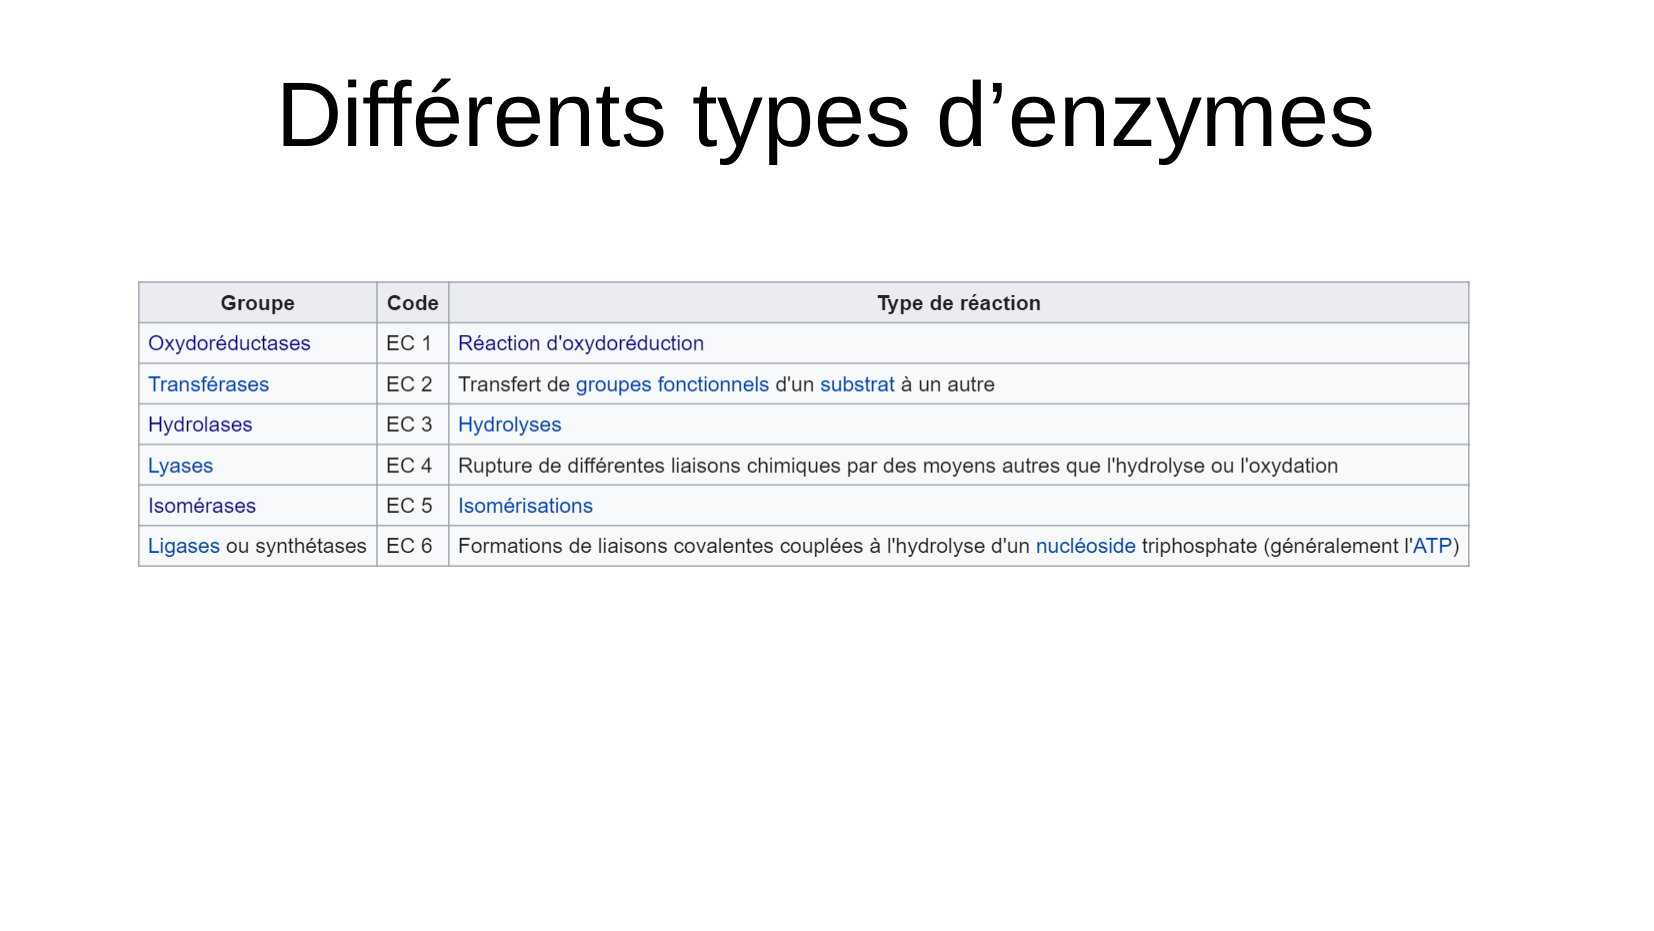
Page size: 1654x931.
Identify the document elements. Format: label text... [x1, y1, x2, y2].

title Différents types d’enzymes [82, 37, 1571, 193]
picture [123, 271, 1501, 581]
